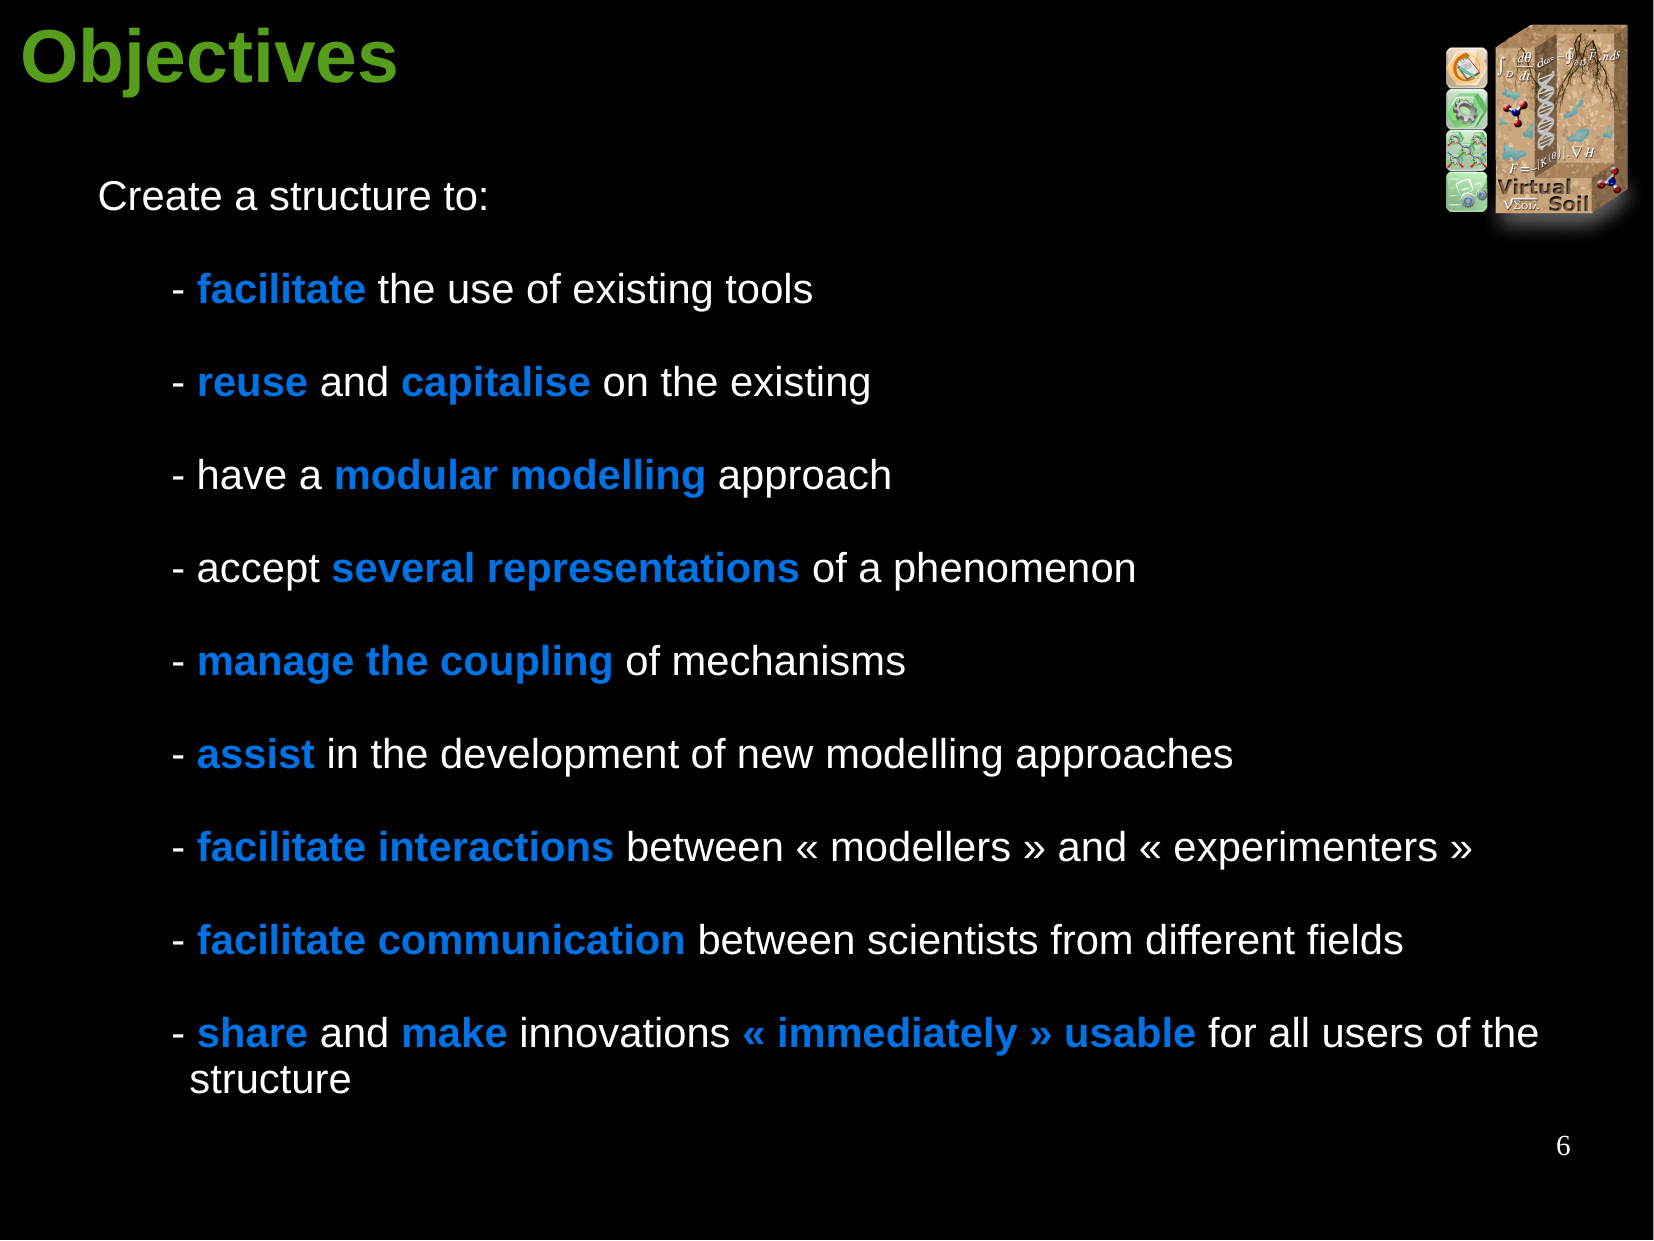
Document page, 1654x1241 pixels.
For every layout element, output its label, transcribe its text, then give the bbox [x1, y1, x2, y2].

picture [1409, 0, 1642, 260]
text_box Objectives [5, 7, 1276, 107]
text_box Create a structure to: - facilitate the use of existing tools - reuse and capitalise on the existing - have a modular modelling approach - accept several representations of a phenomenon - manage the coupling of mechanisms - assist in the development of new modelling approaches - facilitate interactions between « modellers » and « experimenters » - facilitate communication between scientists from different fields - share and make innovations « immediately » usable for all users of the structure [82, 165, 1630, 1158]
